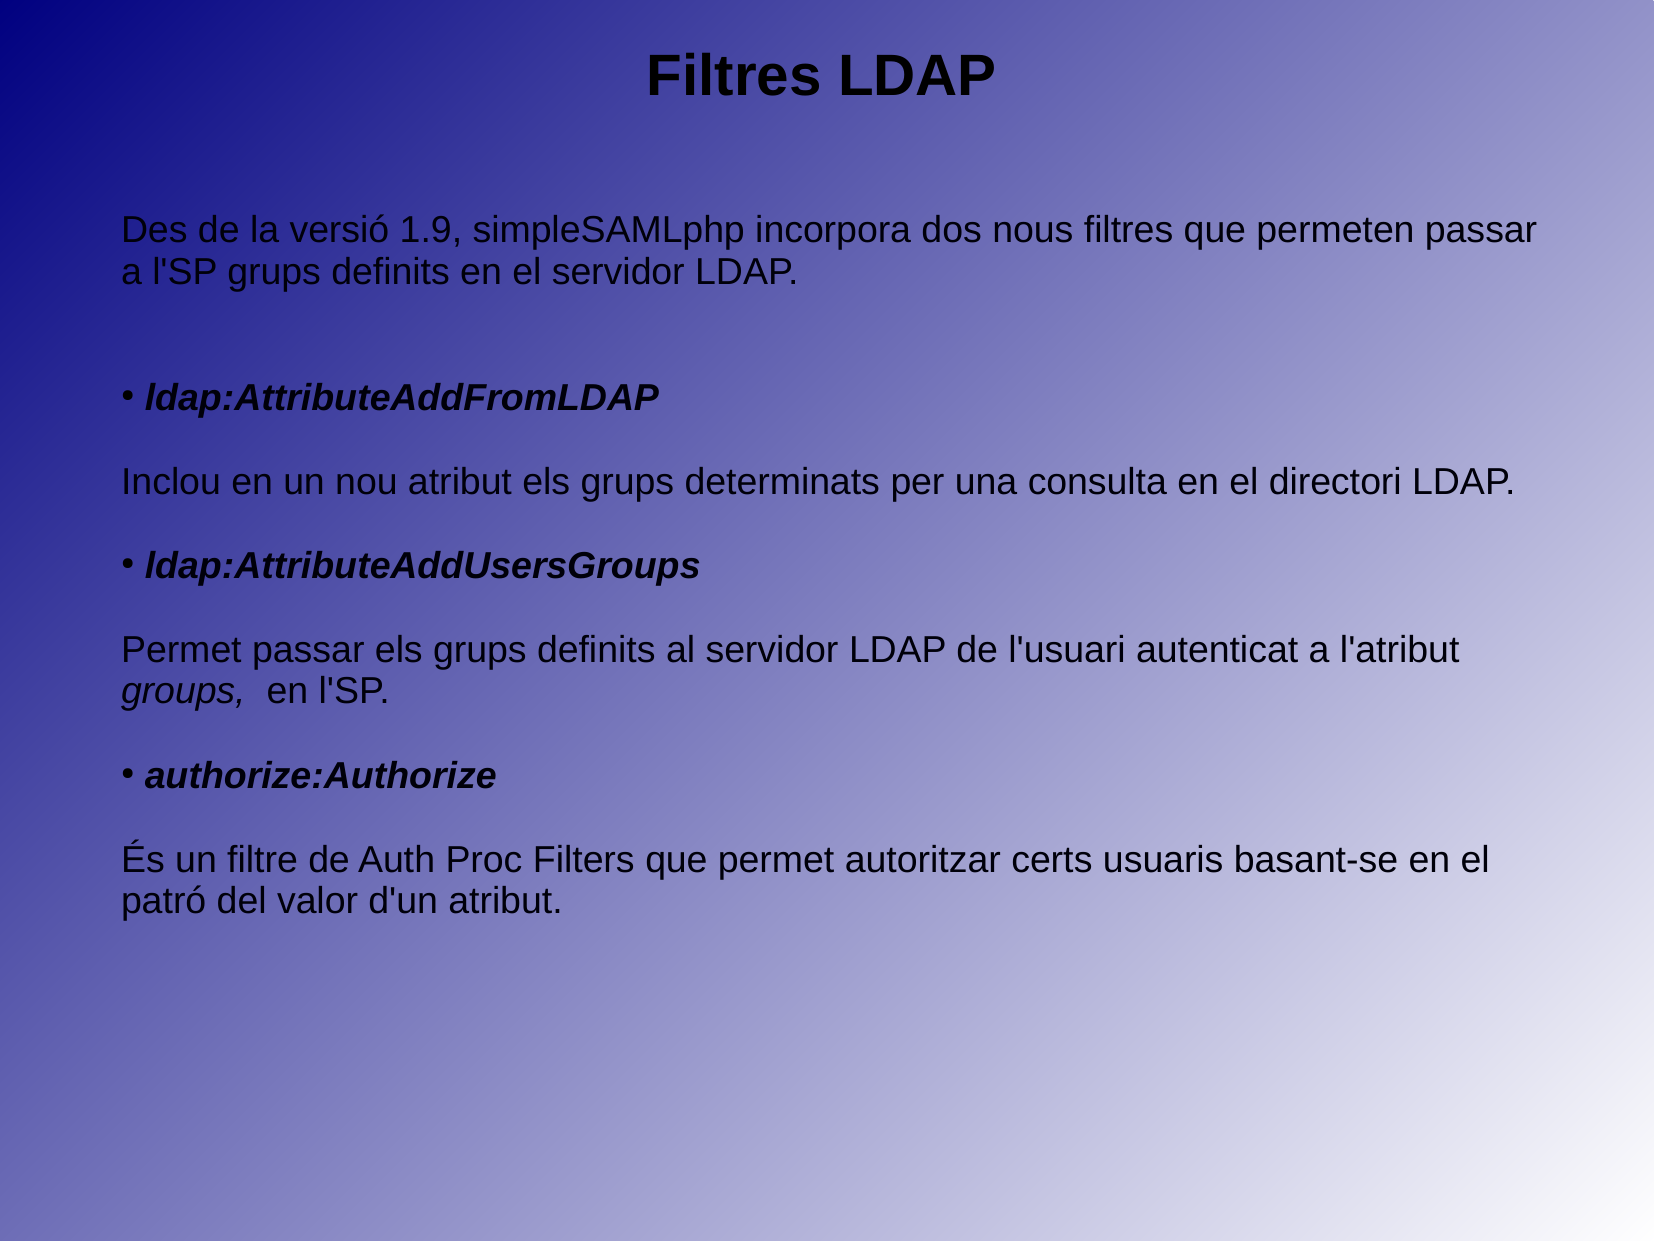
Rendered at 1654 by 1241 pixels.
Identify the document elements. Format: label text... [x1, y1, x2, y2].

text_box Filtres LDAP [632, 35, 1012, 116]
text_box Des de la versió 1.9, simpleSAMLphp incorpora dos nous filtres que permeten passar a l'SP grups definits en el servidor LDAP. ldap:AttributeAddFromLDAP Inclou en un nou atribut els grups determinats per una consulta en el directori LDAP. ldap:AttributeAddUsersGroups Permet passar els grups definits al servidor LDAP de l'usuari autenticat a l'atribut groups, en l'SP. authorize:Authorize És un filtre de Auth Proc Filters que permet autoritzar certs usuaris basant-se en el patró del valor d'un atribut. [106, 200, 1571, 930]
